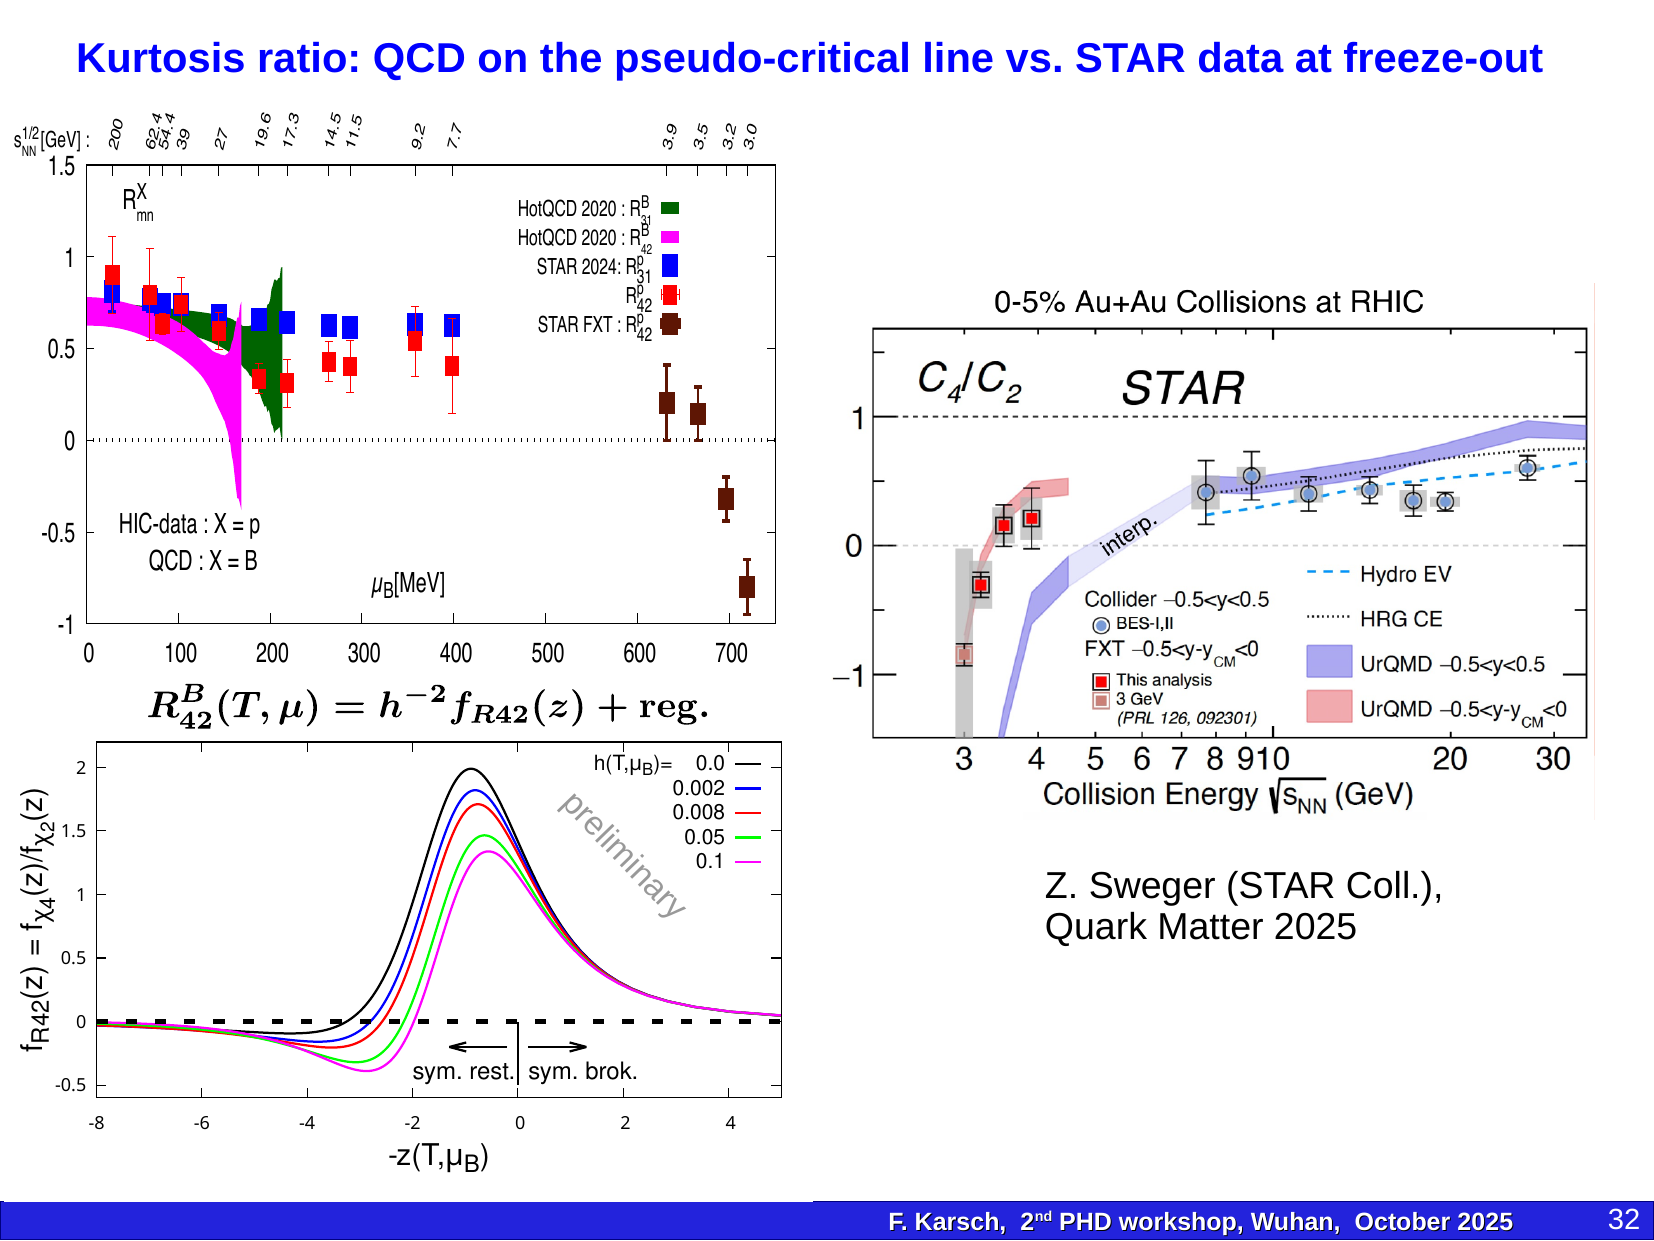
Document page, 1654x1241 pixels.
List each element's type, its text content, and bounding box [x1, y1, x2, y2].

picture [826, 283, 1595, 820]
picture [4, 716, 814, 1202]
picture [0, 78, 809, 681]
text_box Kurtosis ratio: QCD on the pseudo-critical line vs. STAR data at freeze-out [61, 27, 1568, 90]
text_box [148, 683, 708, 729]
text_box preliminary [539, 768, 711, 943]
text_box Z. Sweger (STAR Coll.), Quark Matter 2025 [1030, 856, 1563, 956]
